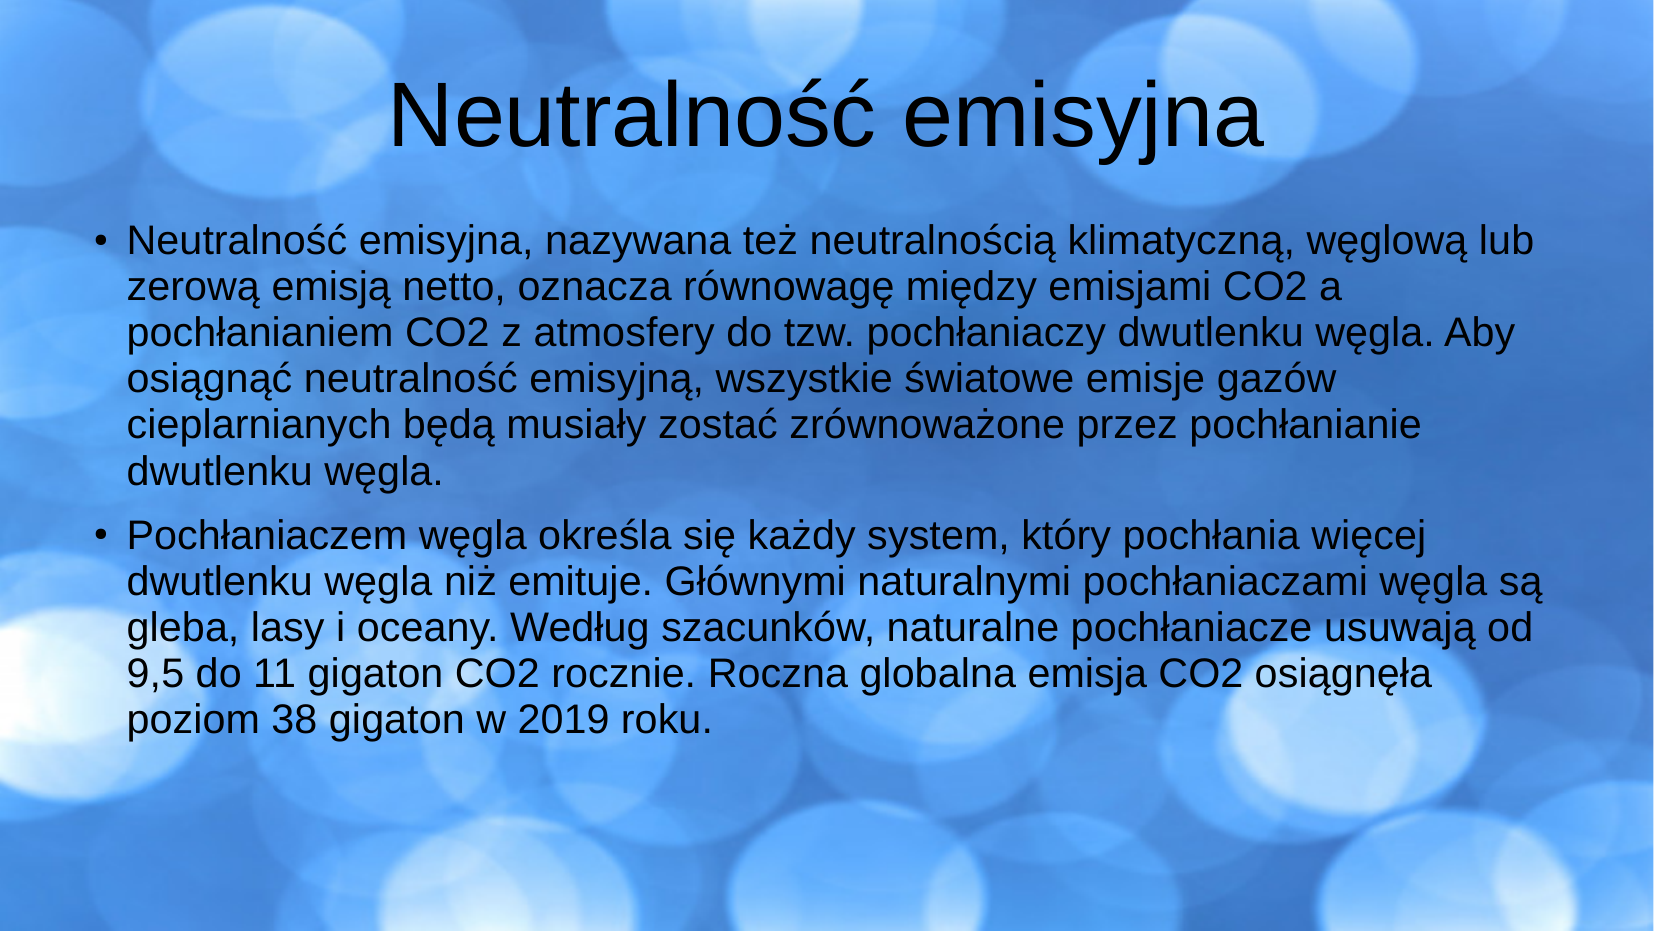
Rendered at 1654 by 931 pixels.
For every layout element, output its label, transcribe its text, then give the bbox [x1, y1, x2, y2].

title Neutralność emisyjna [82, 37, 1571, 193]
list Neutralność emisyjna, nazywana też neutralnością klimatyczną, węglową lub zerową emisją netto, oznacza równowagę między emisjami CO2 a pochłanianiem CO2 z atmosfery do tzw. pochłaniaczy dwutlenku węgla. Aby osiągnąć neutralność emisyjną, wszystkie światowe emisje gazów cieplarnianych będą musiały zostać zrównoważone przez pochłanianie dwutlenku węgla. Pochłaniaczem węgla określa się każdy system, który pochłania więcej dwutlenku węgla niż emituje. Głównymi naturalnymi pochłaniaczami węgla są gleba, lasy i oceany. Według szacunków, naturalne pochłaniacze usuwają od 9,5 do 11 gigaton CO2 rocznie. Roczna globalna emisja CO2 osiągnęła poziom 38 gigaton w 2019 roku. [82, 217, 1571, 758]
picture [0, 0, 1654, 931]
